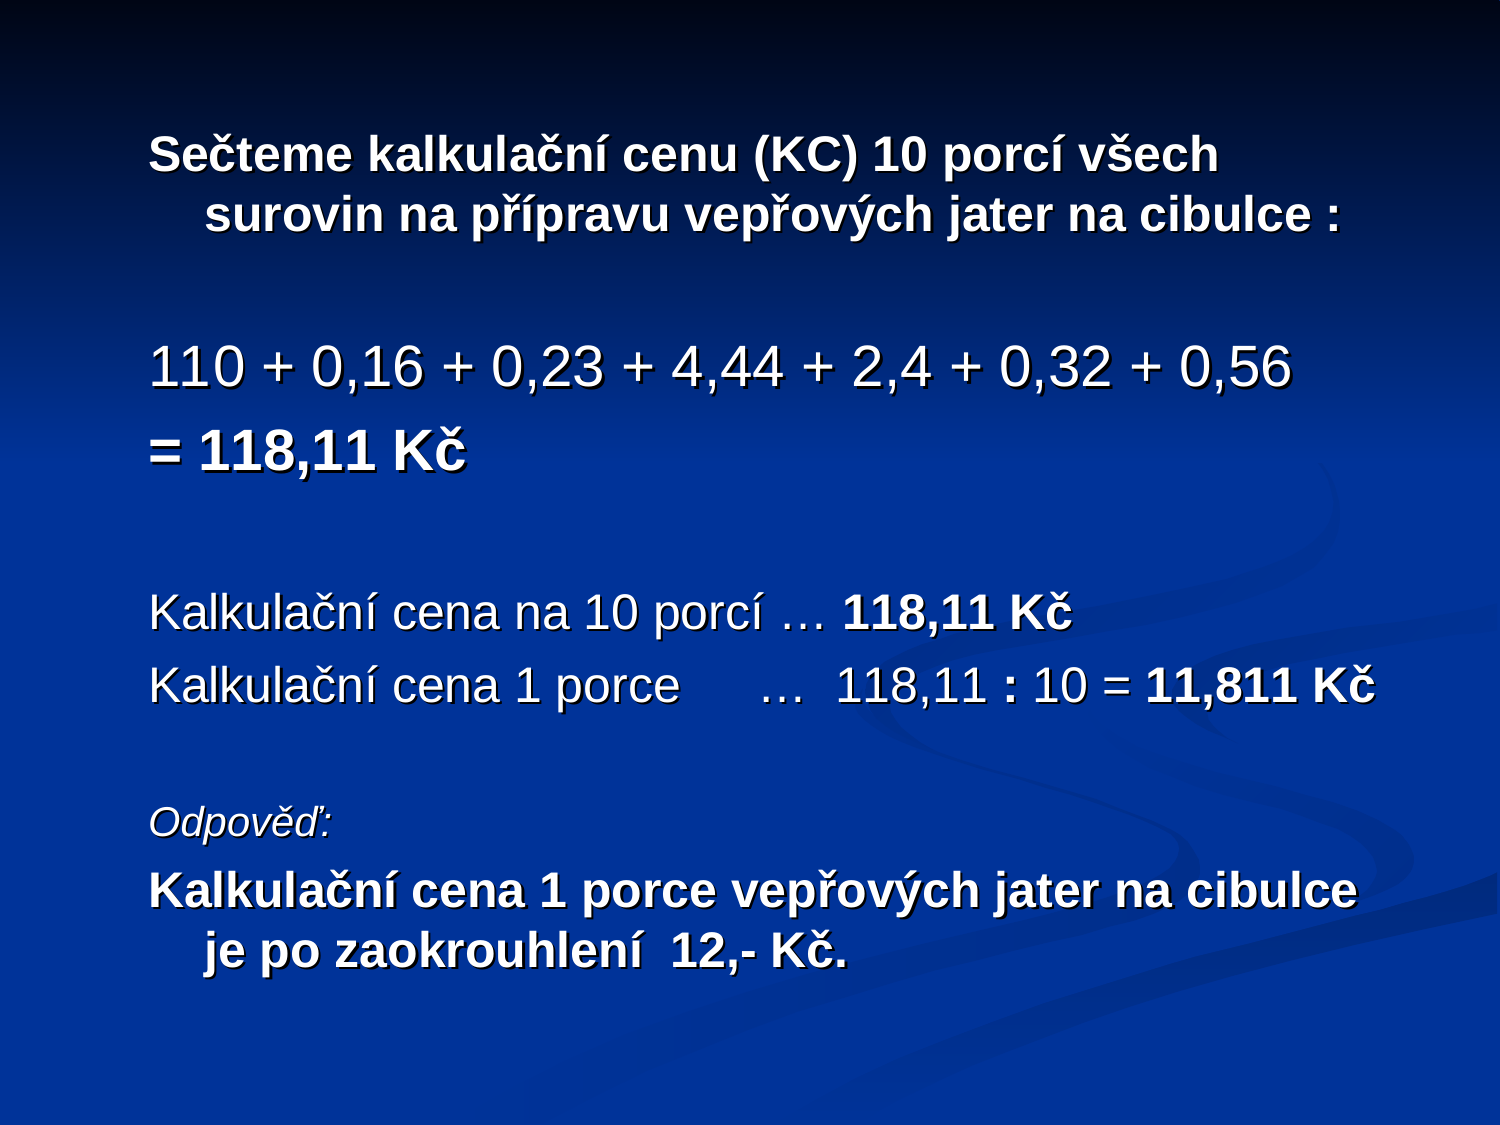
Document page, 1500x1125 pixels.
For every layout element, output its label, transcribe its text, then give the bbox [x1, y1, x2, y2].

list Sečteme kalkulační cenu (KC) 10 porcí všech surovin na přípravu vepřových jater na cibulce : 110 + 0,16 + 0,23 + 4,44 + 2,4 + 0,32 + 0,56 = 118,11 Kč Kalkulační cena na 10 porcí … 118,11 Kč Kalkulační cena 1 porce … 118,11 : 10 = 11,811 Kč Odpověď: Kalkulační cena 1 porce vepřových jater na cibulce je po zaokrouhlení 12,- Kč. [76, 113, 1427, 1010]
